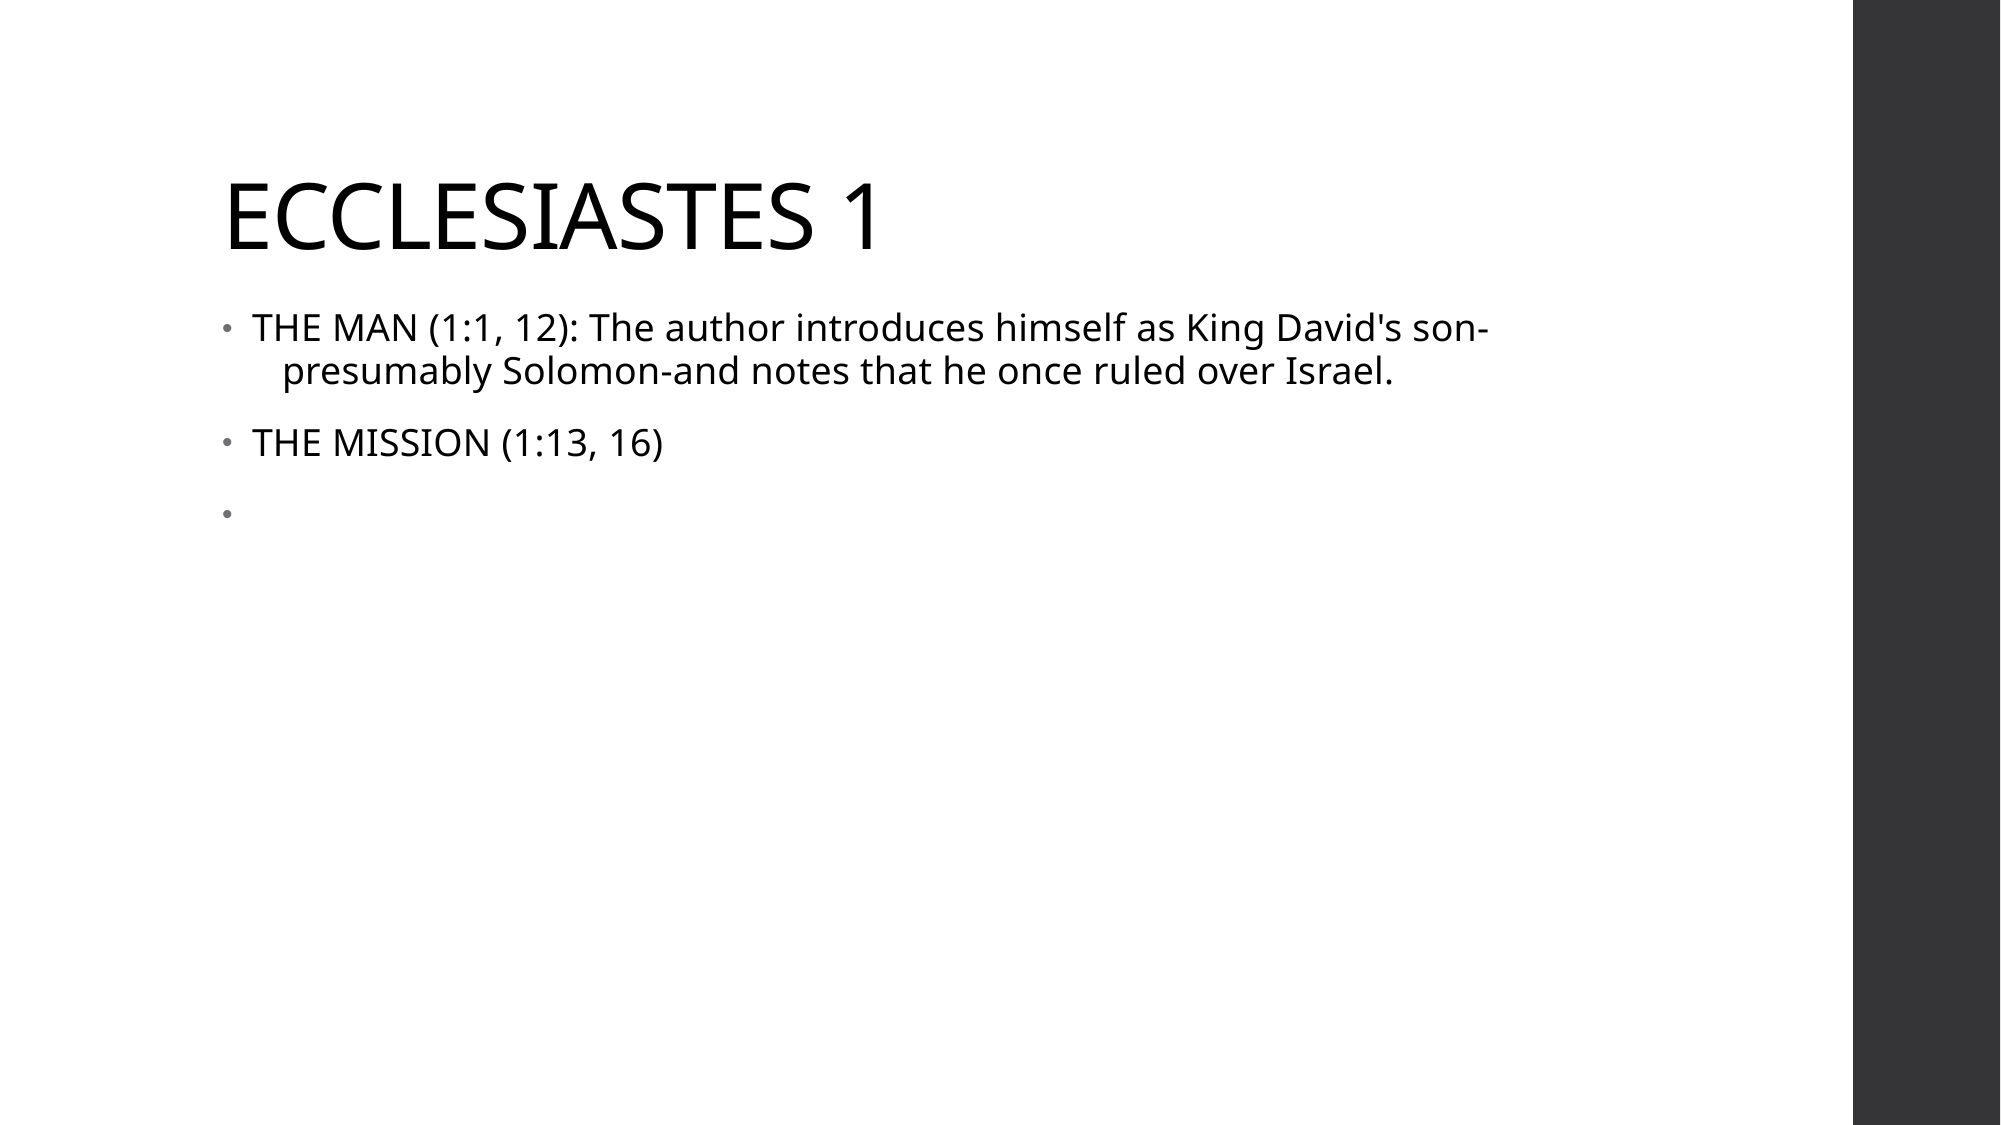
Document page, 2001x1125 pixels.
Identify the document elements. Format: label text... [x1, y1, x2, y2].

list THE MAN (1:1, 12): The author introduces himself as King David's son-presumably Solomon-and notes that he once ruled over Israel. THE MISSION (1:13, 16) [206, 299, 1617, 1014]
title ECCLESIASTES 1 [206, 60, 1797, 278]
